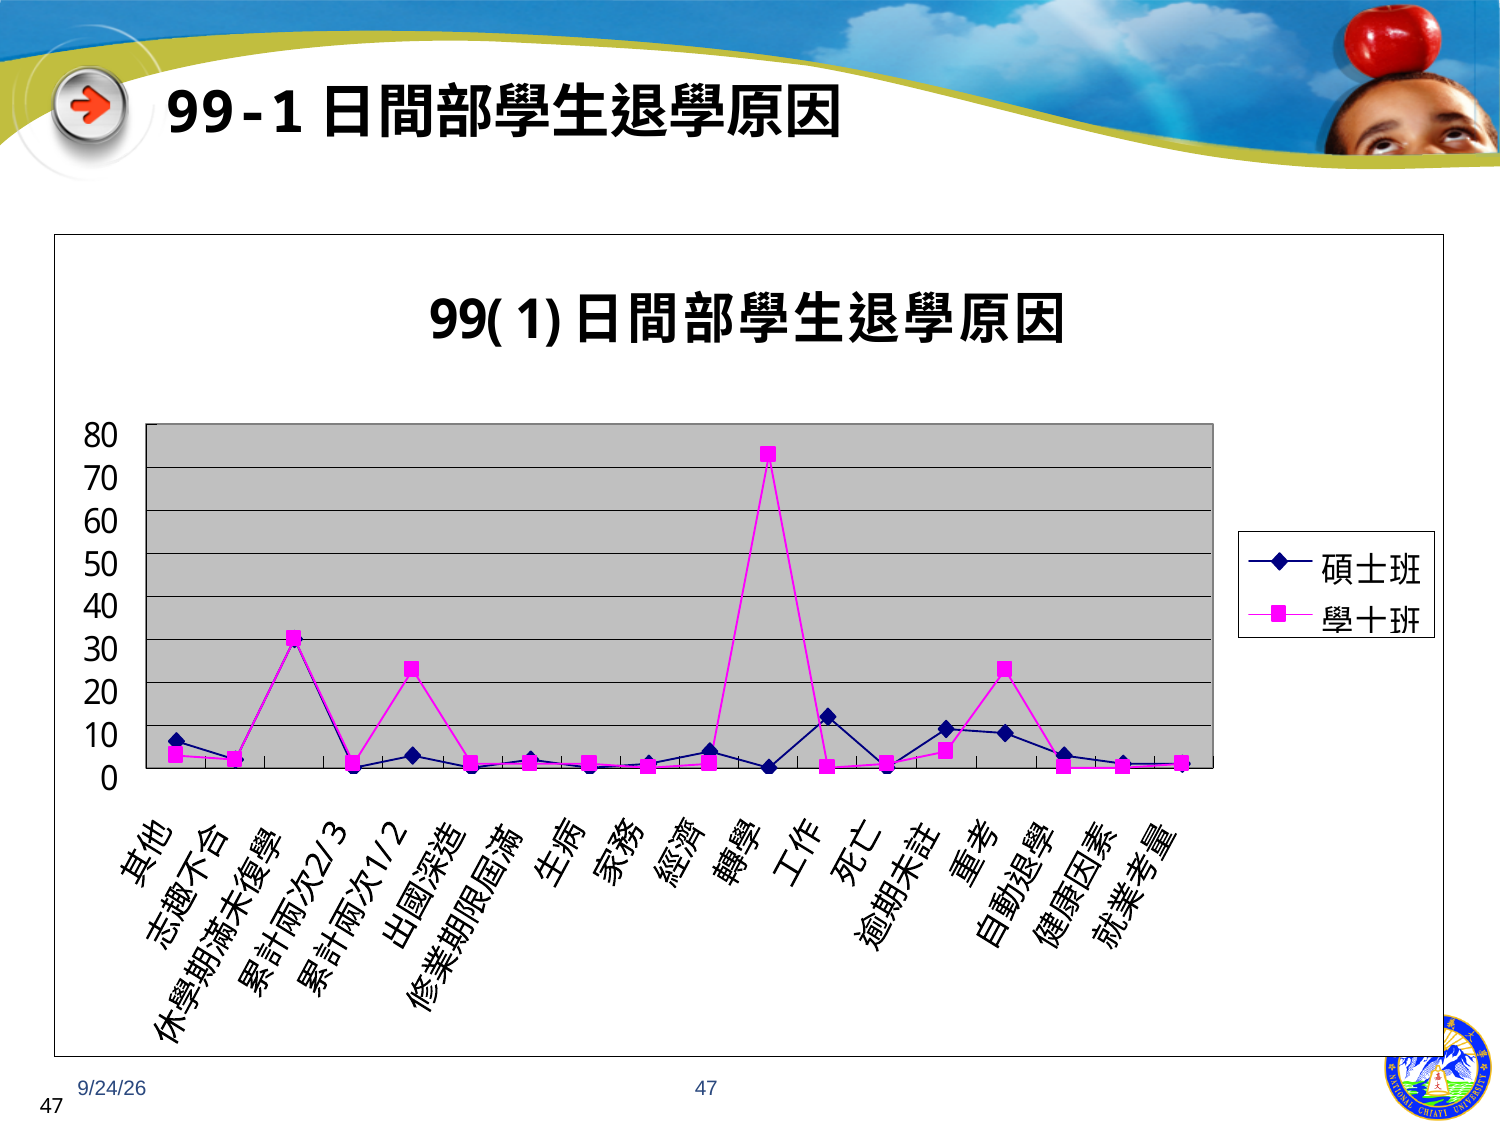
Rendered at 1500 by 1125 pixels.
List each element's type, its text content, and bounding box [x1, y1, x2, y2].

title 99-1日間部學生退學原因 [150, 62, 951, 155]
text_box [24, 1071, 376, 1125]
text_box [637, 1071, 775, 1111]
chart [41, 220, 1459, 1071]
